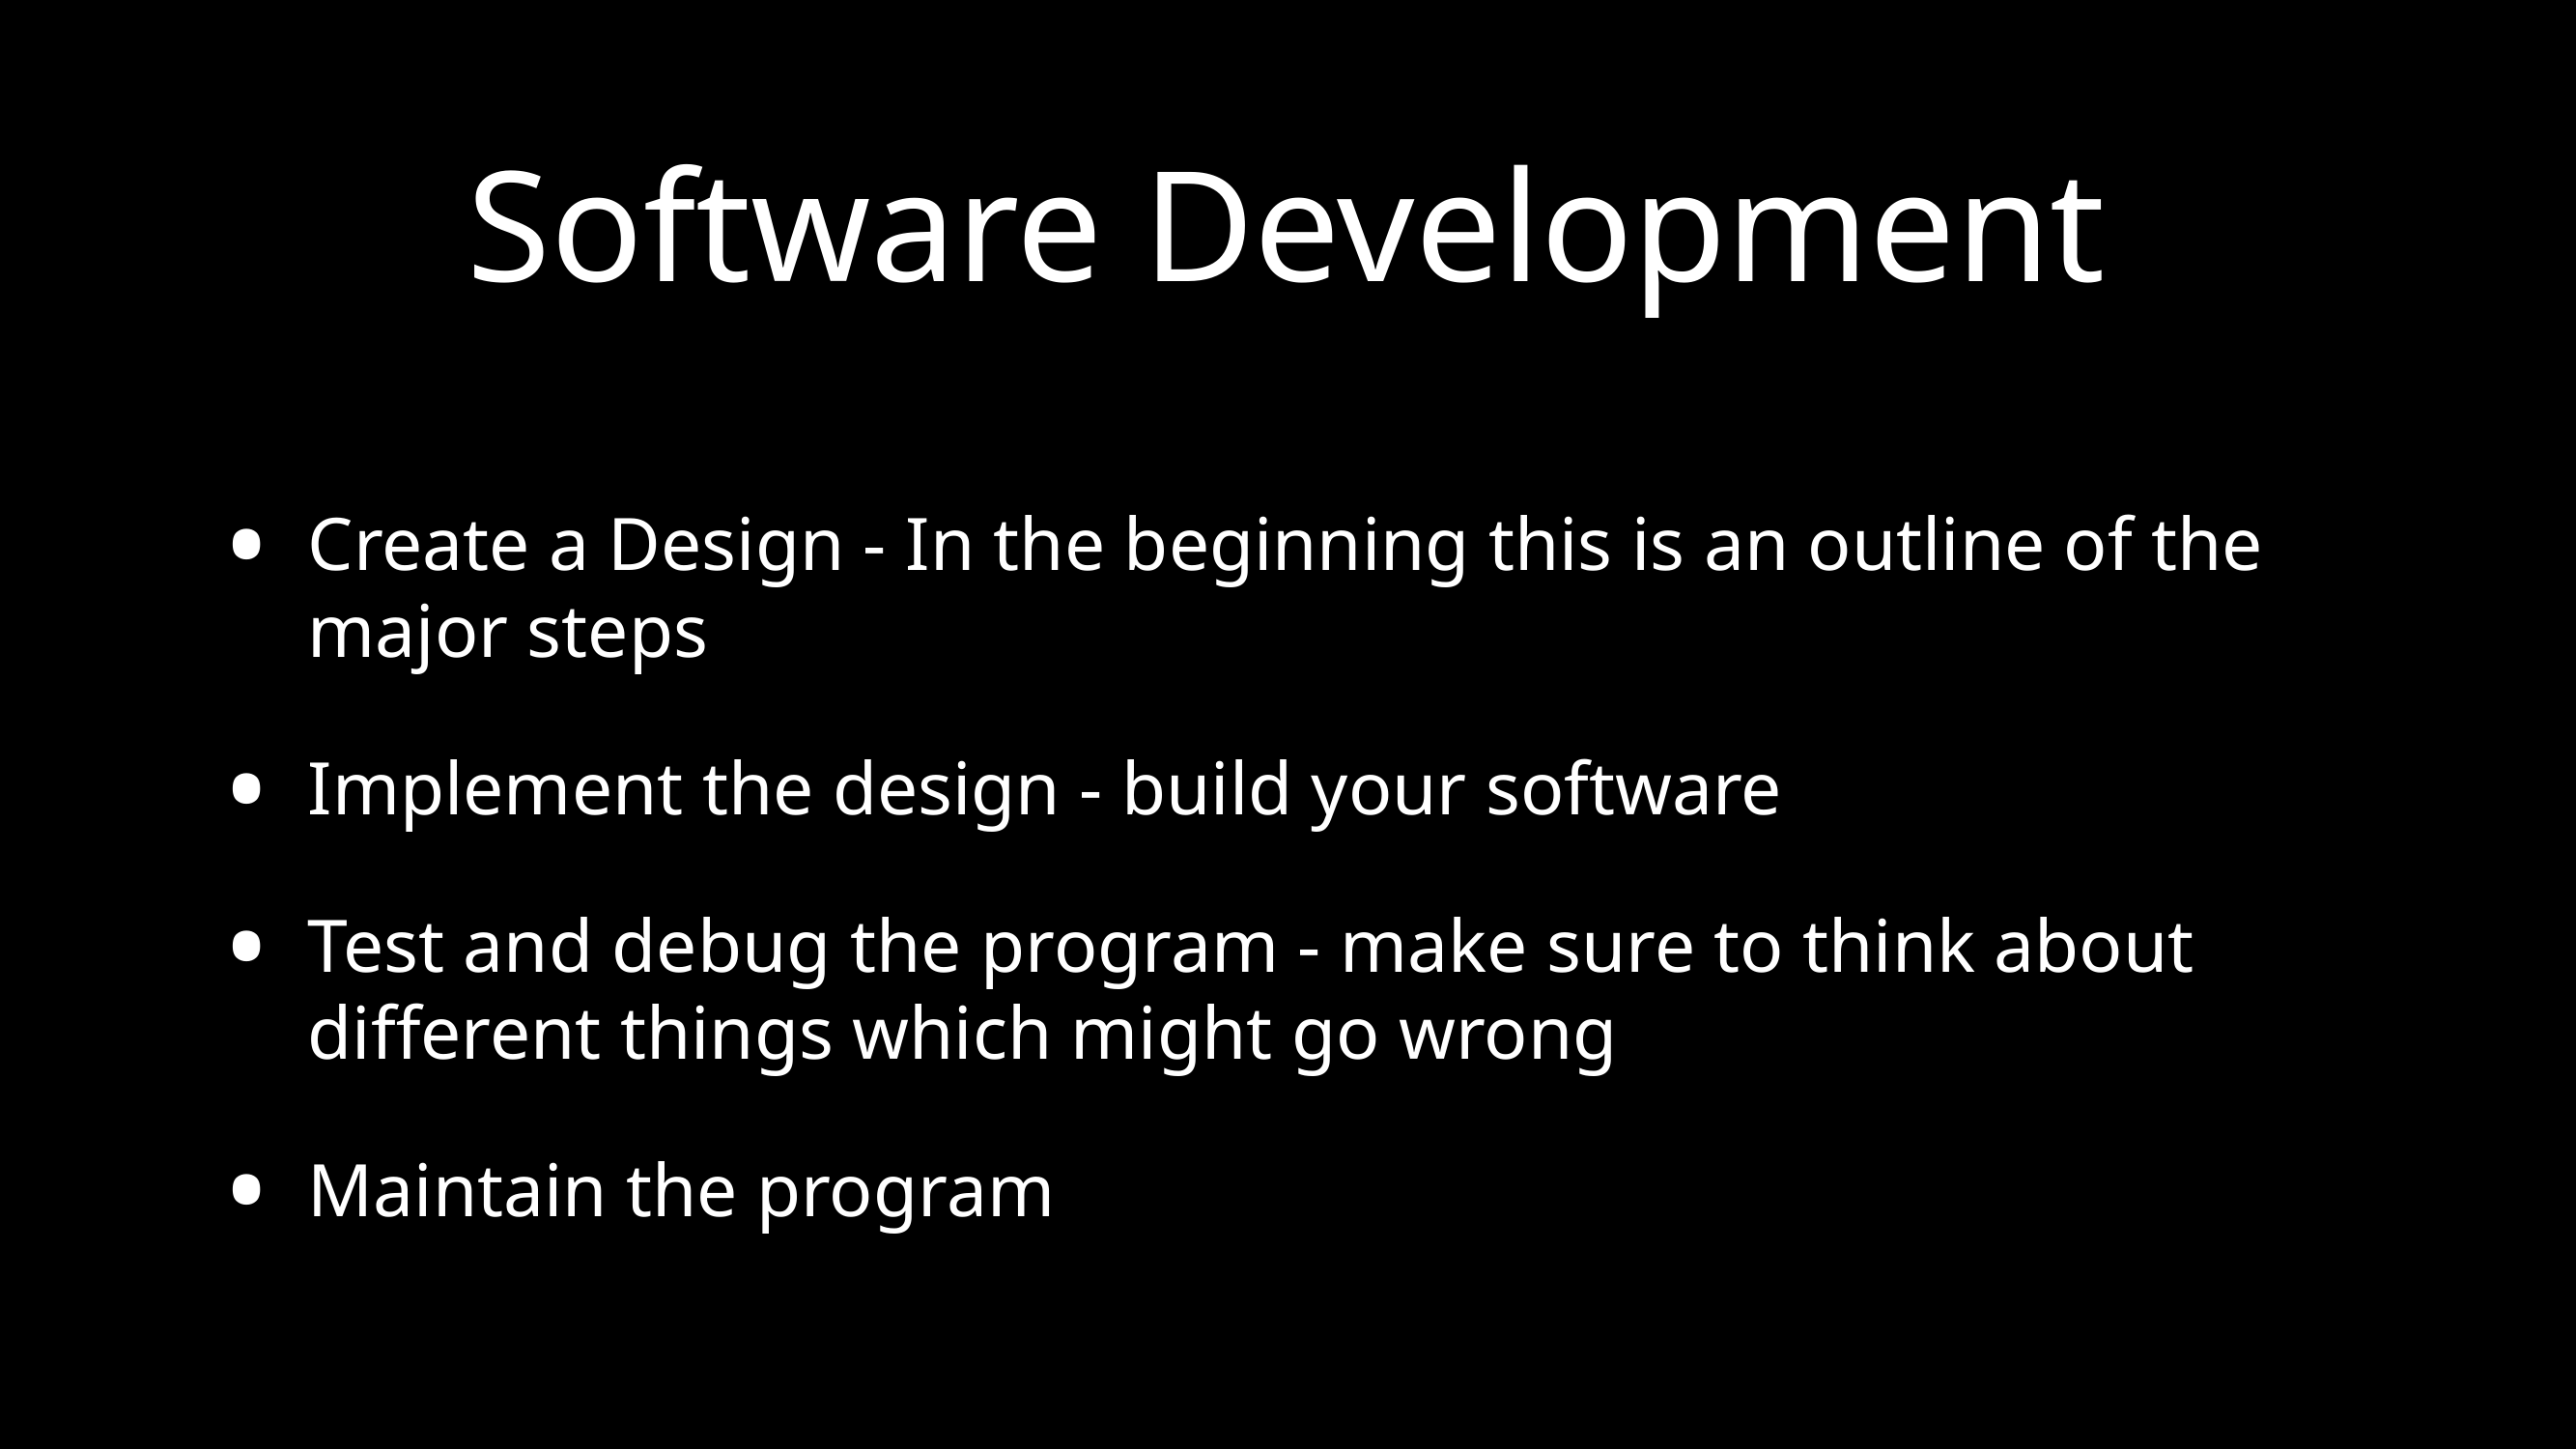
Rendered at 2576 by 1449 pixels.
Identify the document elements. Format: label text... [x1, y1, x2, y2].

title Software Development [183, 38, 2392, 403]
list Create a Design - In the beginning this is an outline of the major steps Implement the design - build your software Test and debug the program - make sure to think about different things which might go wrong Maintain the program [183, 412, 2392, 1317]
